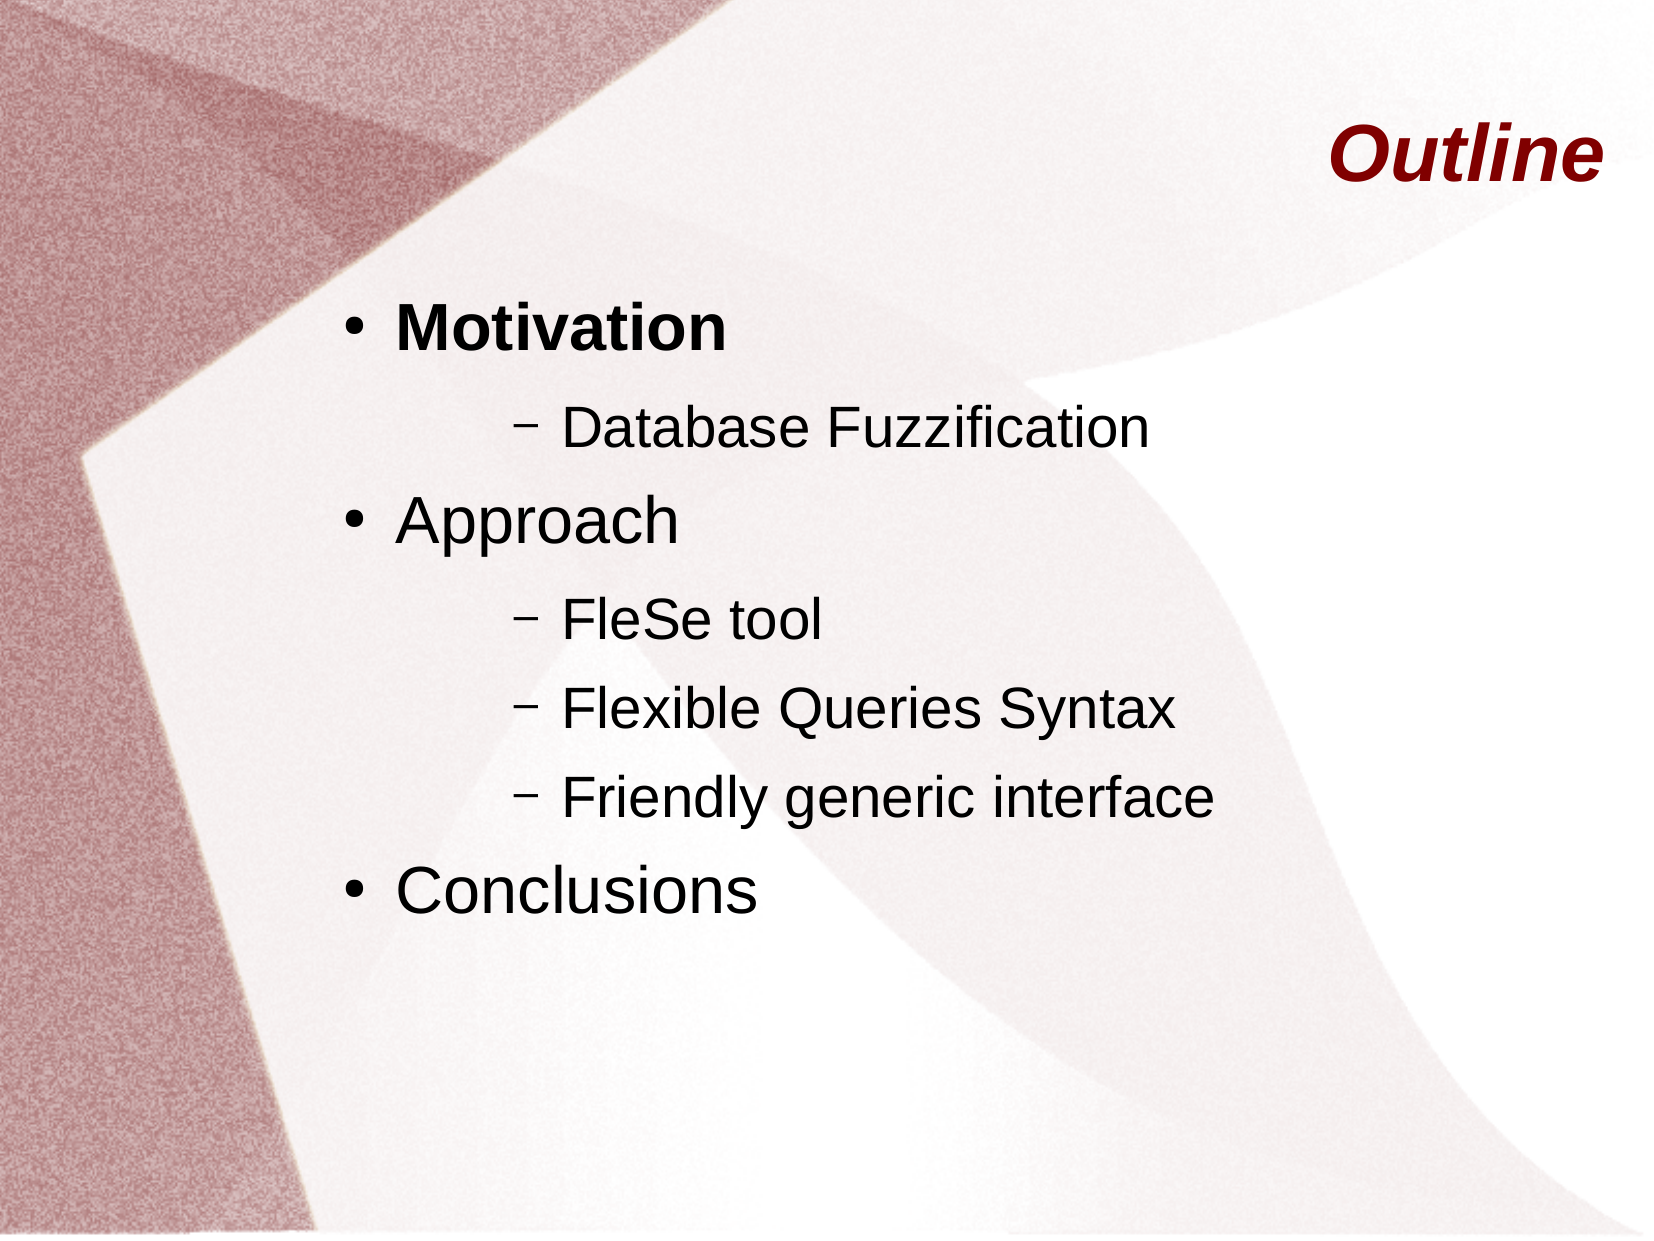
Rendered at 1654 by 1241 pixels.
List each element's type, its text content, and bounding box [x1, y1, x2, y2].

title Outline [596, 49, 1607, 257]
list Motivation Database Fuzzification Approach FleSe tool Flexible Queries Syntax Friendly generic interface Conclusions [324, 290, 1601, 1010]
picture [0, 0, 1654, 1241]
